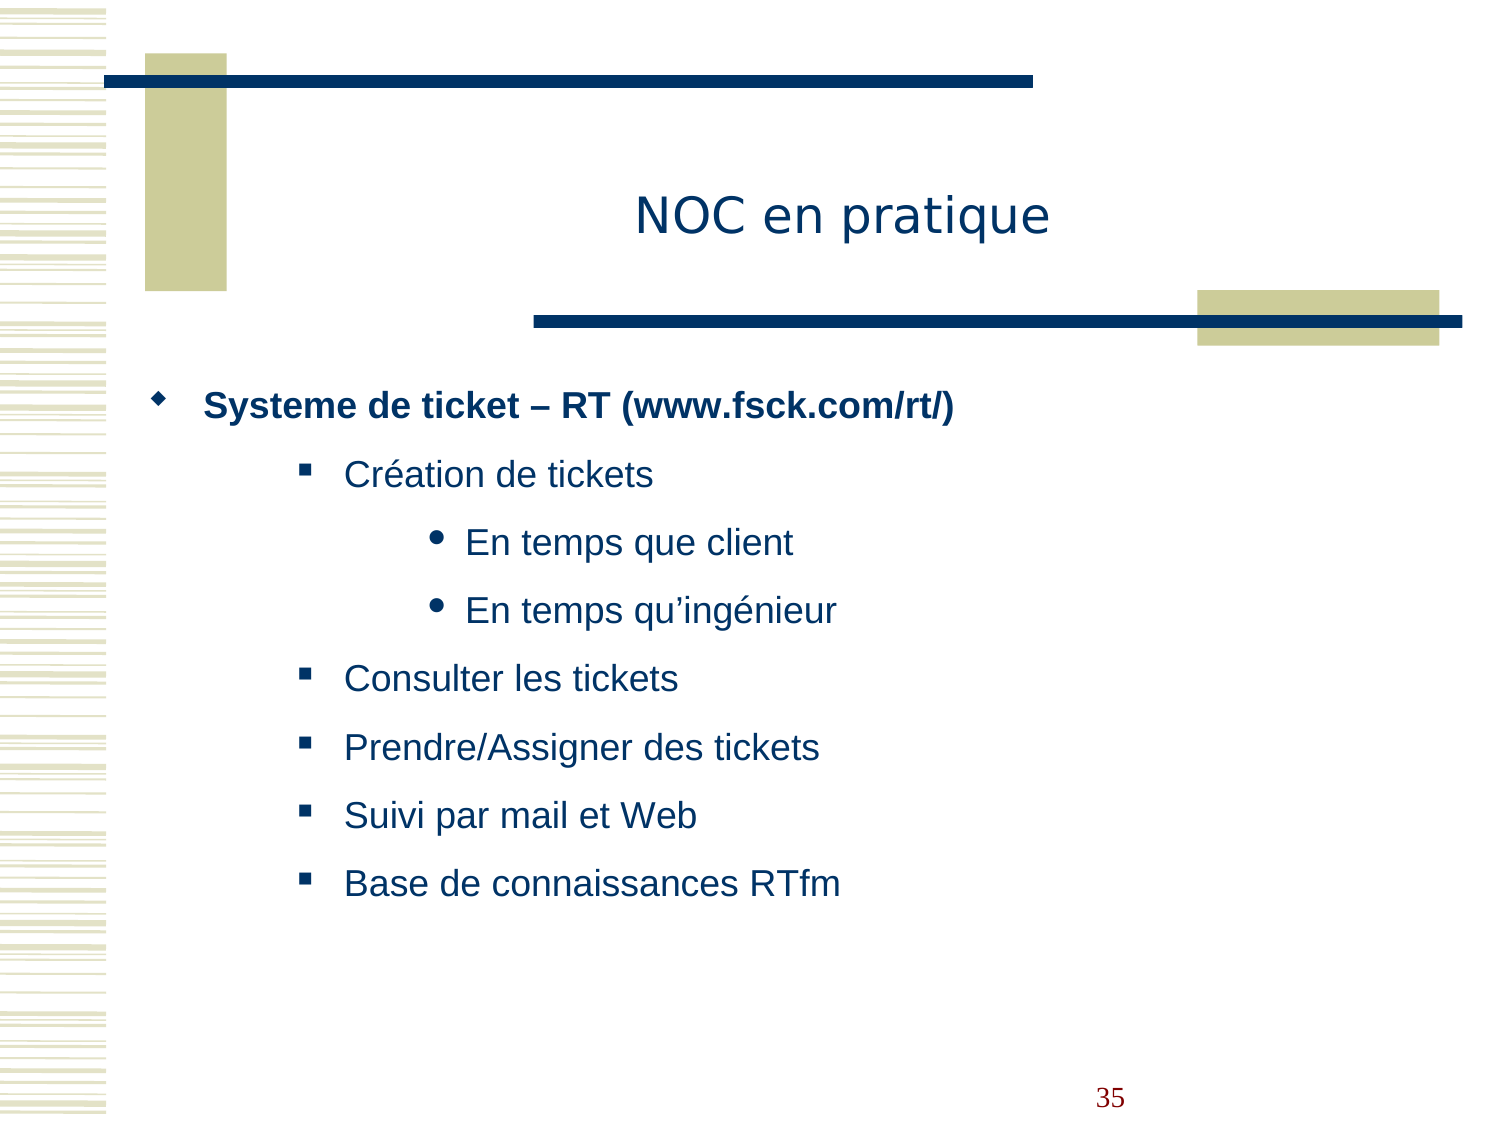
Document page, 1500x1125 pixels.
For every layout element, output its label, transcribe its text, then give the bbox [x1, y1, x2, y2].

list Systeme de ticket – RT (www.fsck.com/rt/) Création de tickets En temps que client En temps qu’ingénieur Consulter les tickets Prendre/Assigner des tickets Suivi par mail et Web Base de connaissances RTfm [132, 363, 1440, 1001]
title NOC en pratique [237, 137, 1449, 251]
